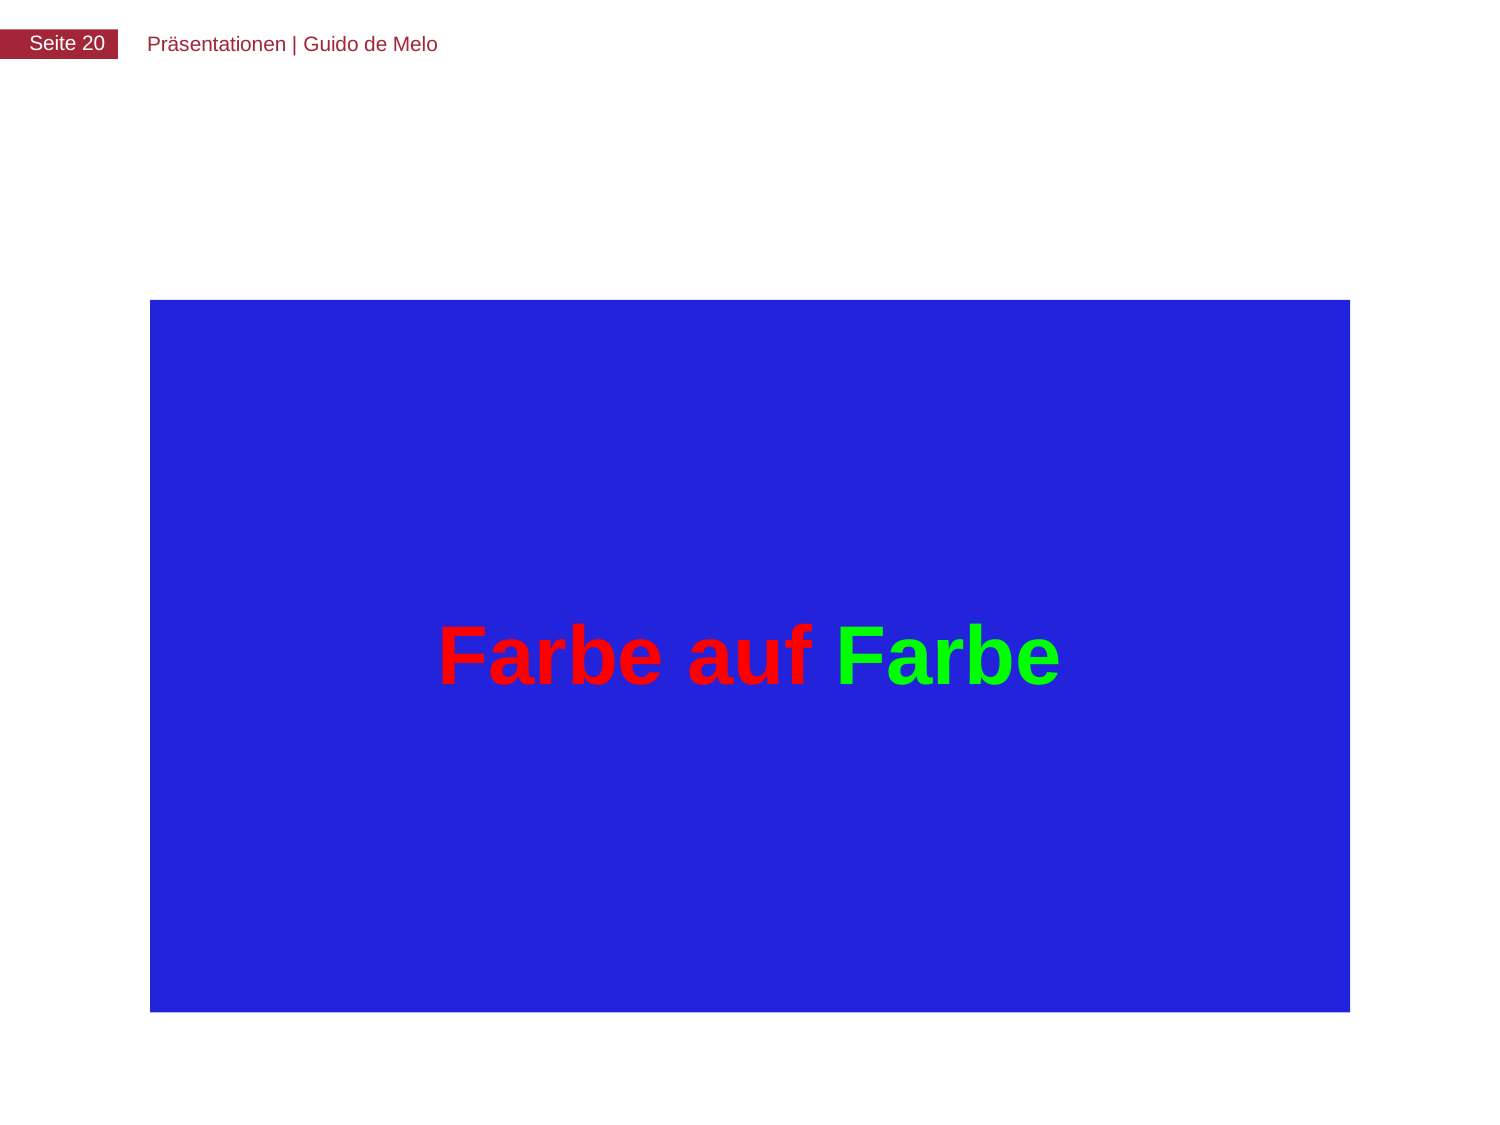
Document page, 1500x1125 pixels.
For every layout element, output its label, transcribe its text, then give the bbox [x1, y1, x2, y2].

text_box Farbe auf Farbe [150, 299, 1351, 1013]
